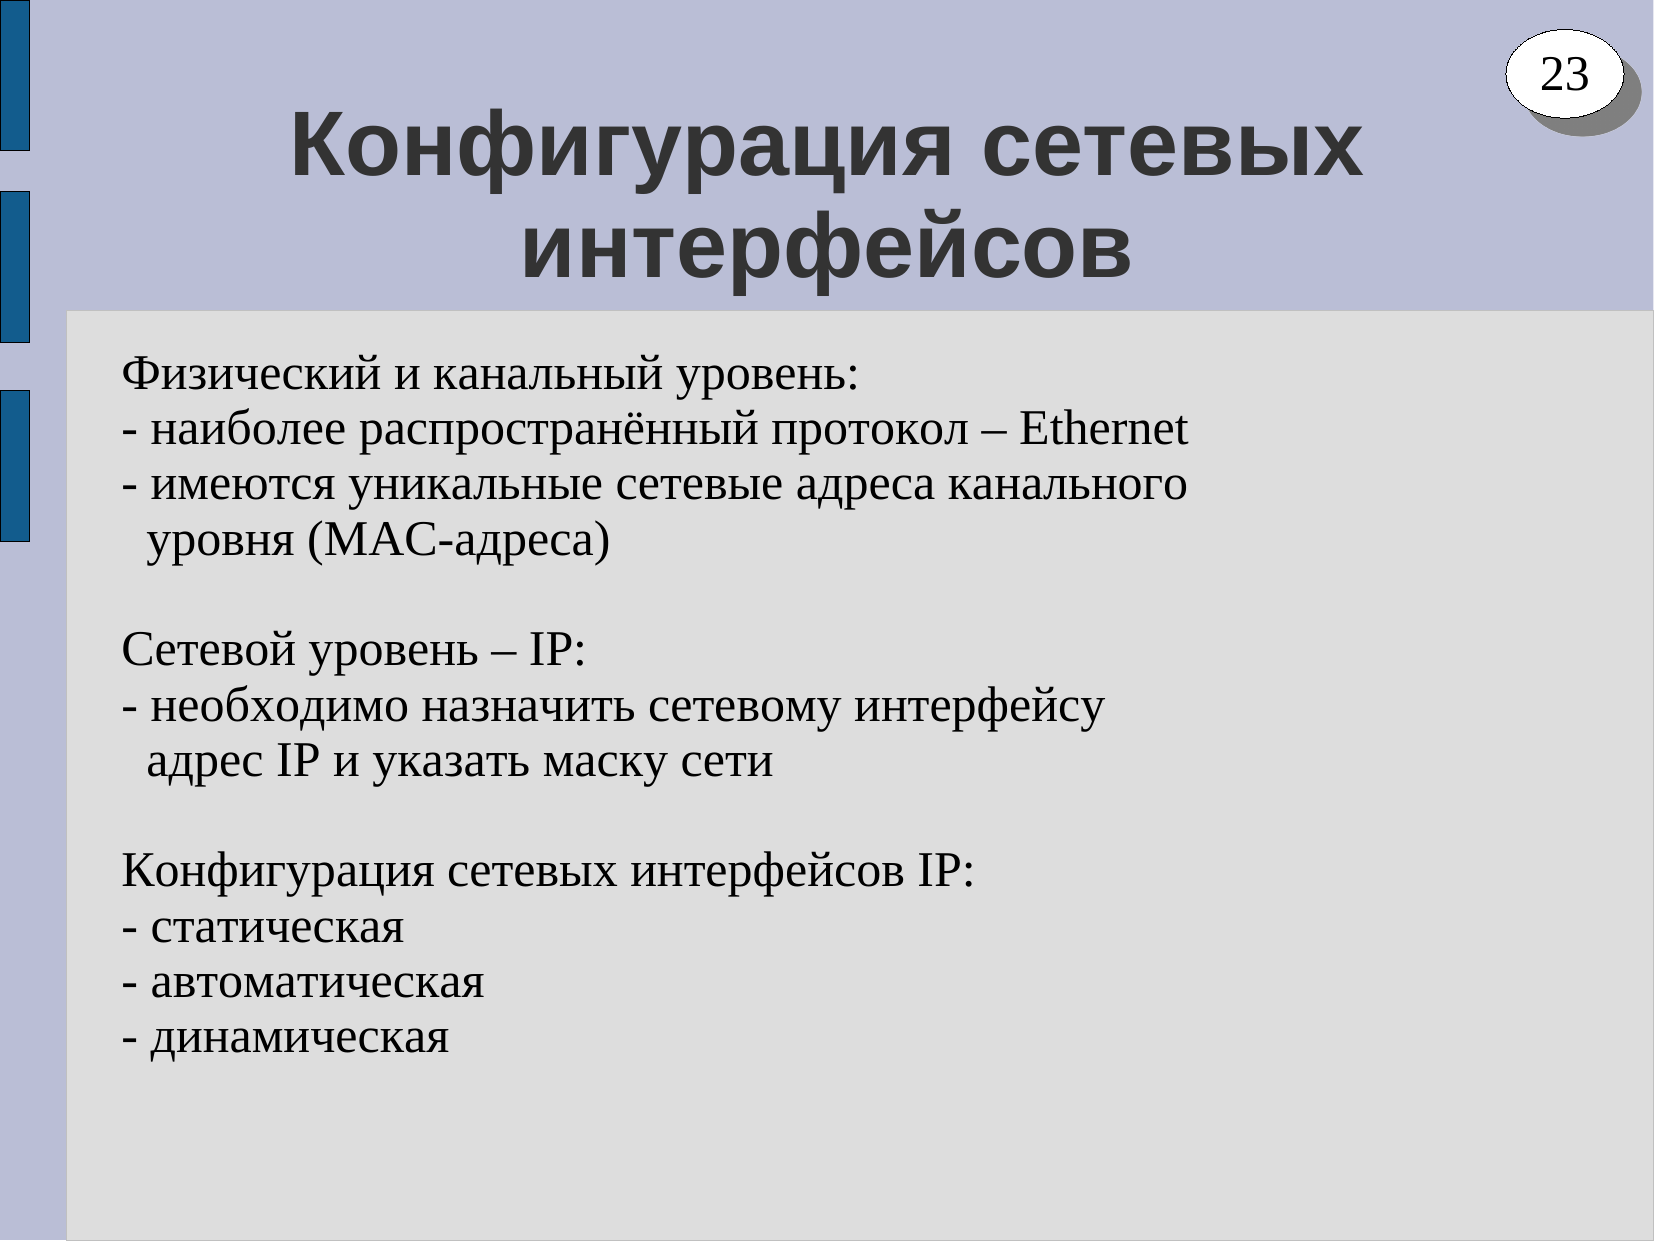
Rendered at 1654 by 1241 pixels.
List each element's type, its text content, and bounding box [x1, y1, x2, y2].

title Конфигурация сетевых интерфейсов [121, 91, 1534, 299]
text_box 23 [1505, 29, 1625, 119]
subtitle Физический и канальный уровень: - наиболее распространённый протокол – Ethernet - имеются уникальные сетевые адреса канального уровня (MAC-адреса) Сетевой уровень – IP: - необходимо назначить сетевому интерфейсу адрес IP и указать маску сети Конфигурация сетевых интерфейсов IP: - статическая - автоматическая - динамическая [121, 344, 1534, 1164]
